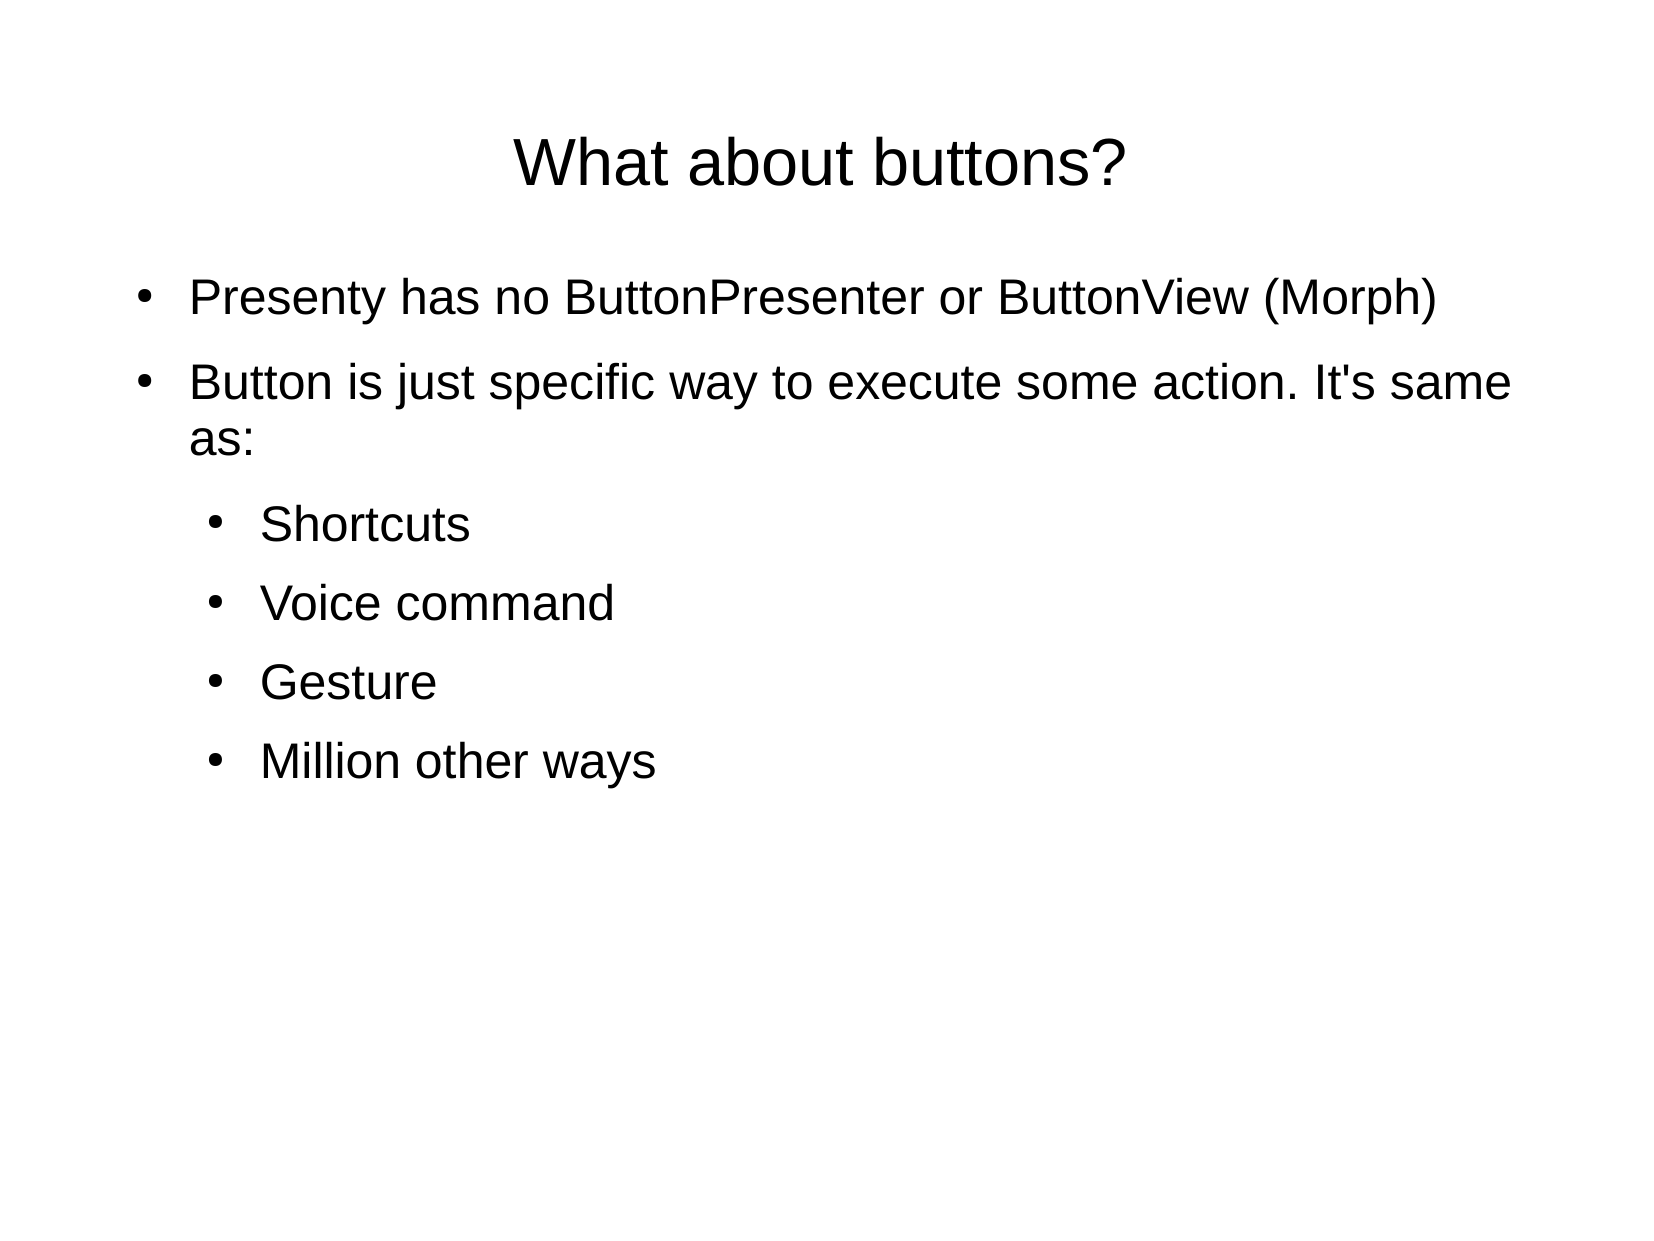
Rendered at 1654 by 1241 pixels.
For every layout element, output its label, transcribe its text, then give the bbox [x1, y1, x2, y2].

list Presenty has no ButtonPresenter or ButtonView (Morph) Button is just specific way to execute some action. It's same as: Shortcuts Voice command Gesture Million other ways [118, 269, 1565, 1152]
title What about buttons? [76, 58, 1565, 266]
